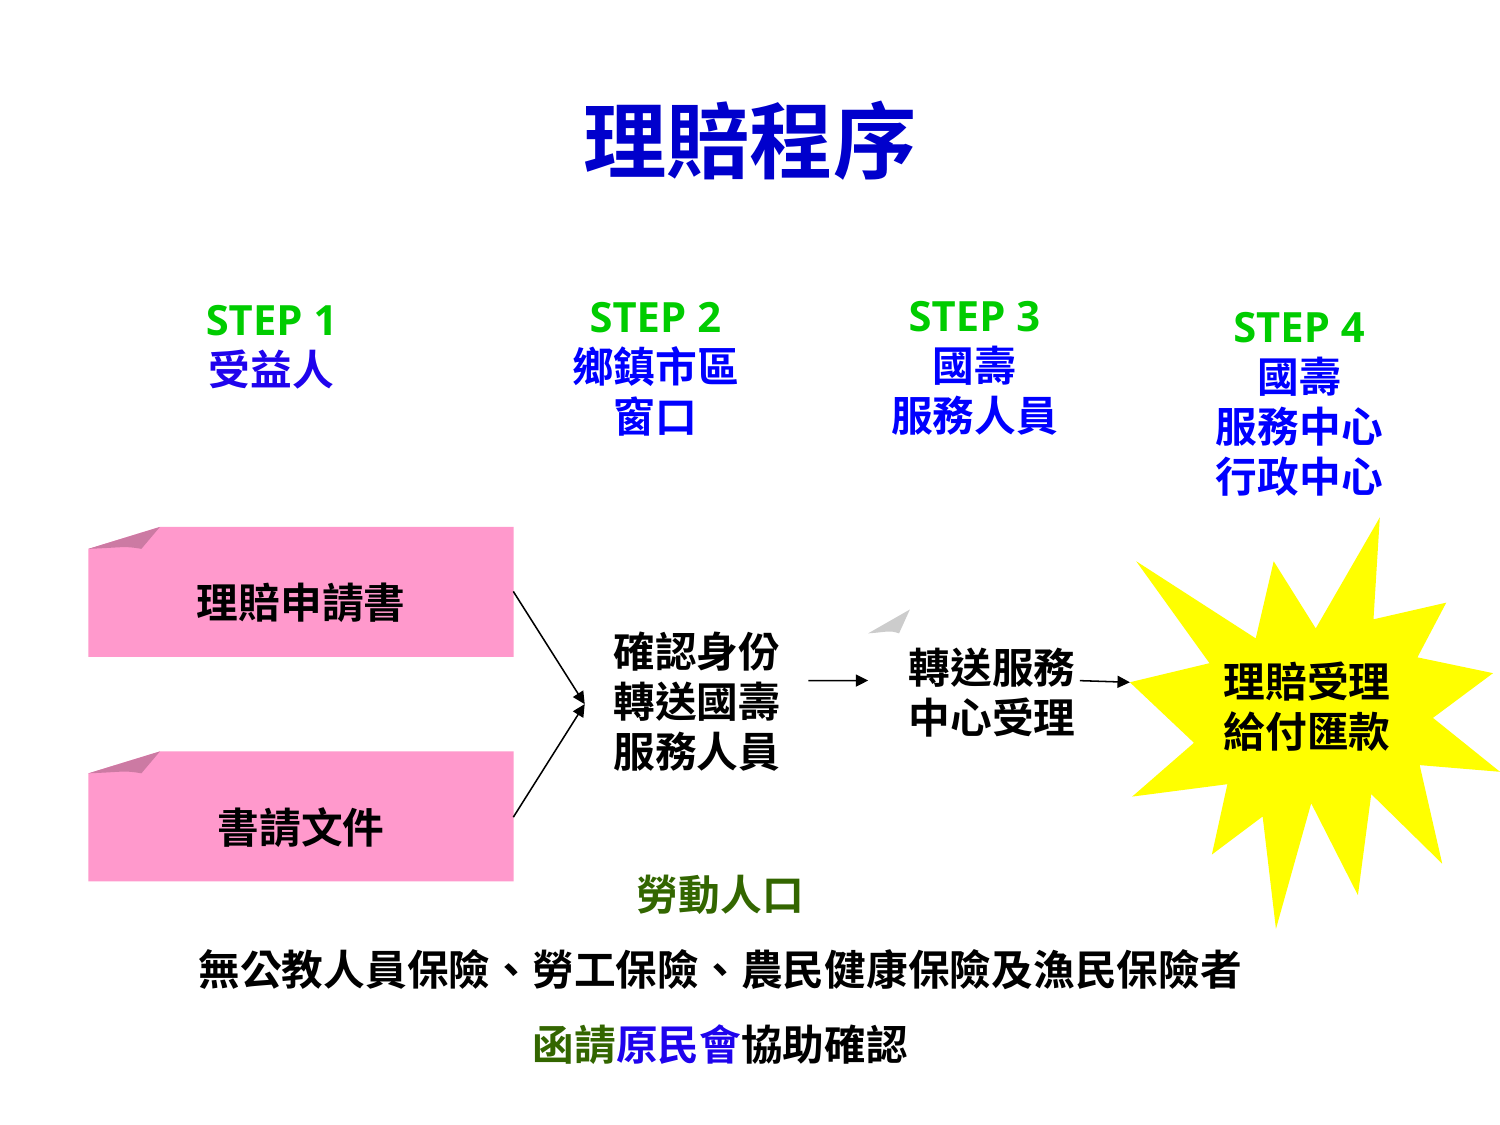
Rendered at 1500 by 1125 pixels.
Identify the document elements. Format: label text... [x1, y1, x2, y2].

text_box 理賠申請書 [88, 526, 514, 657]
text_box STEP 2 鄉鎮市區 窗口 [478, 278, 833, 456]
title 理賠程序 [75, 45, 1426, 233]
text_box 轉送服務 中心受理 [868, 609, 1117, 752]
text_box STEP 4 國壽 服務中心 行政中心 [1163, 302, 1436, 516]
text_box 書請文件 [88, 751, 514, 882]
text_box 勞動人口 無公教人員保險、勞工保險、農民健康保險及漁民保險者 函請原民會協助確認 [566, 816, 874, 1059]
text_box 確認身份 轉送國壽 服務人員 [584, 550, 810, 811]
text_box STEP 1 受益人 [135, 278, 408, 409]
text_box STEP 3 國壽 服務人員 [832, 278, 1117, 455]
text_box 理賠受理 給付匯款 [1130, 517, 1500, 929]
